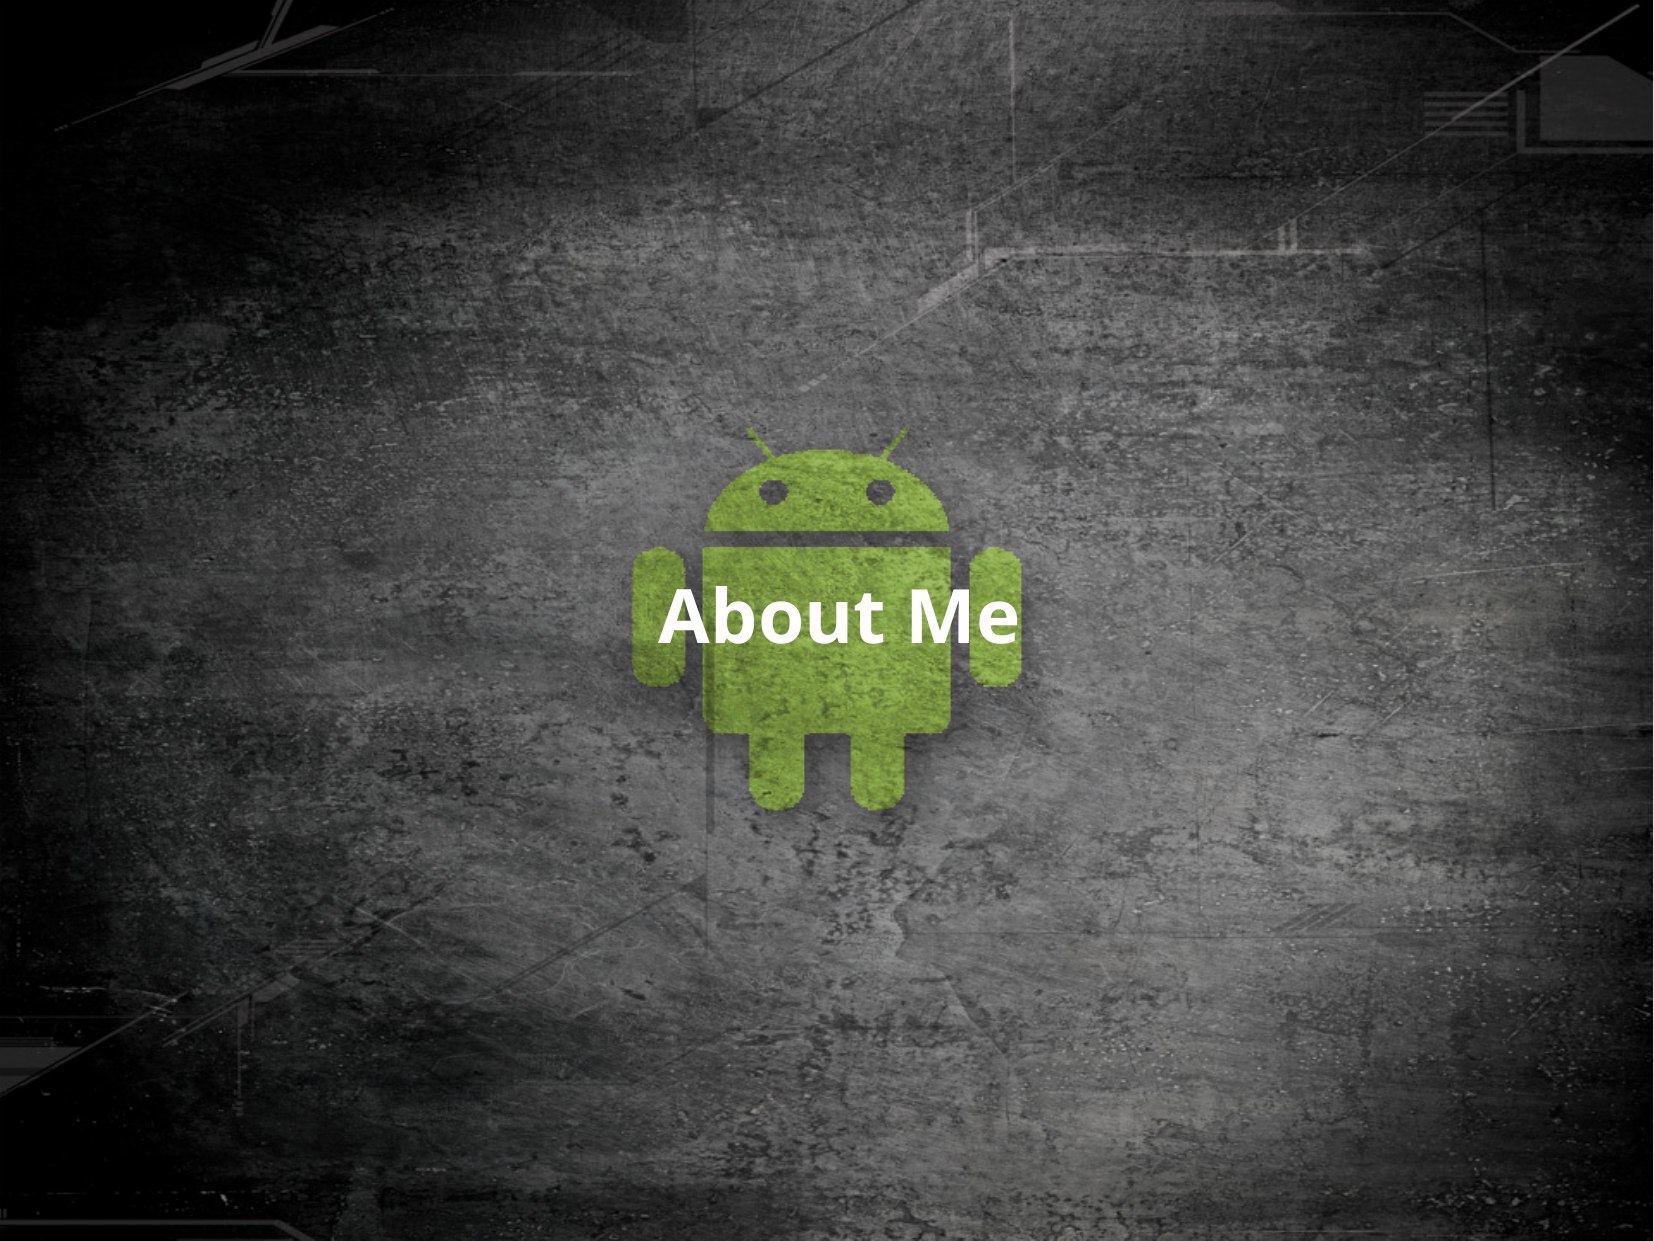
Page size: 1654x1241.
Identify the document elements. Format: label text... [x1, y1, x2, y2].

text_box About Me [405, 555, 1276, 676]
picture [0, 0, 1654, 1241]
